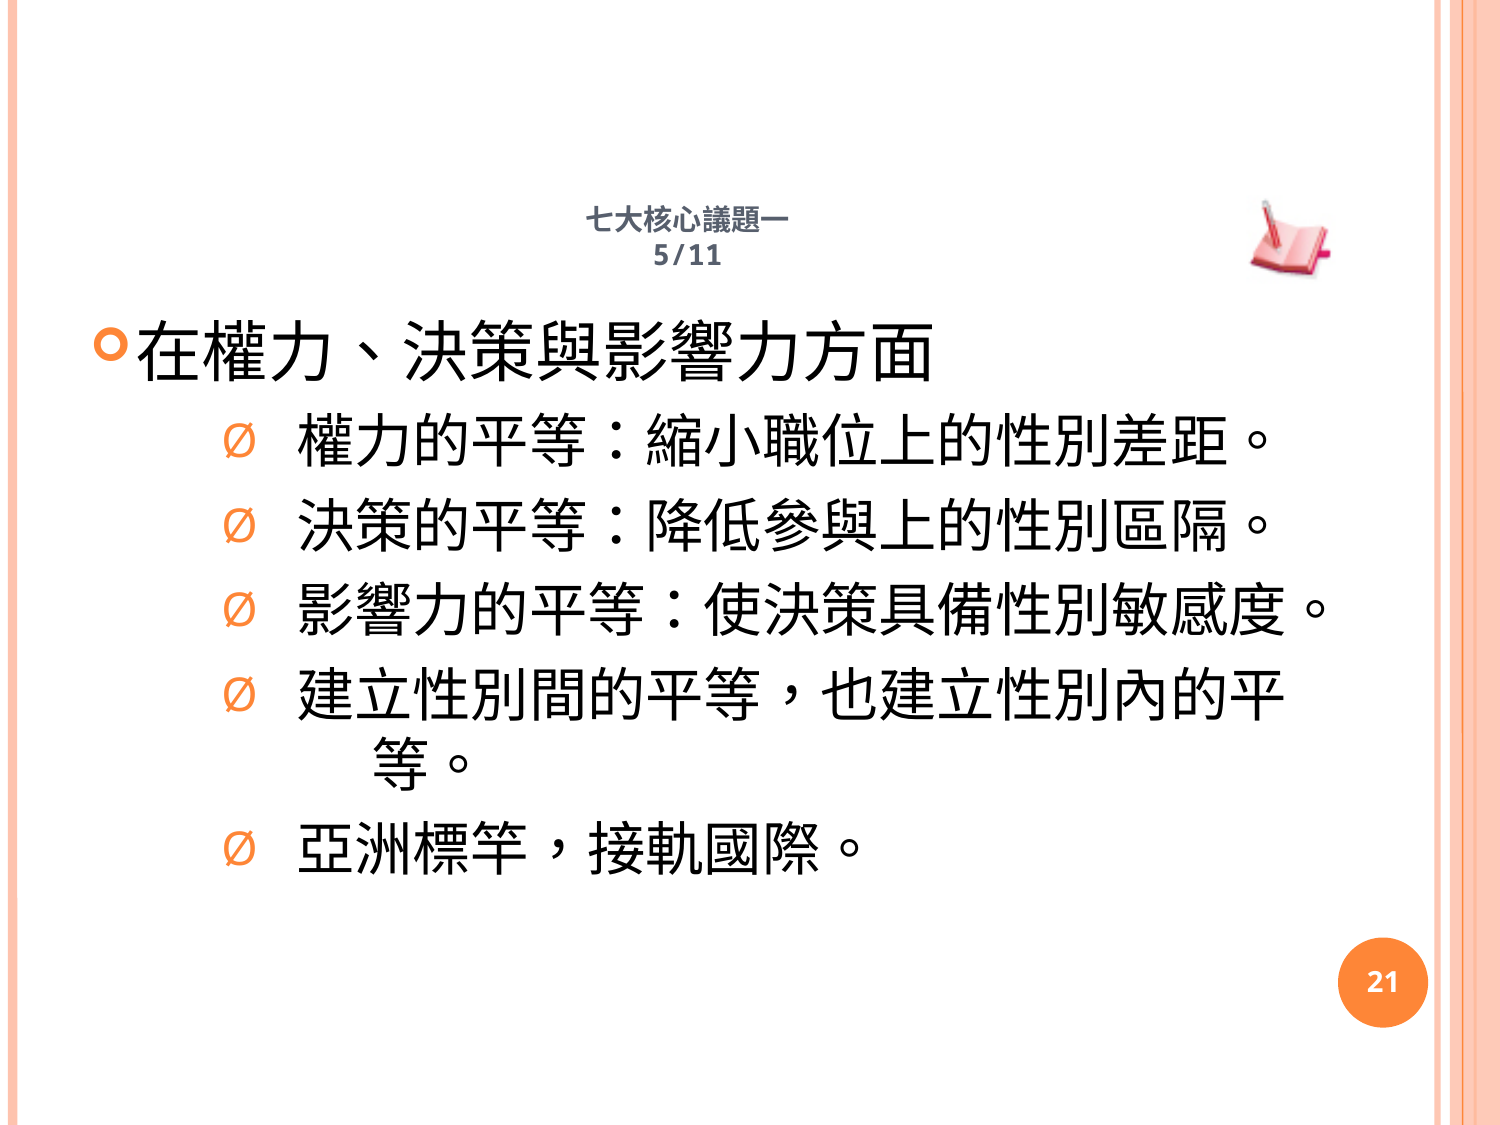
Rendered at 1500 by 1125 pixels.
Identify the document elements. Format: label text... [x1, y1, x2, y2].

text_box [1333, 940, 1434, 1027]
title 七大核心議題一 5/11 [75, 91, 1300, 279]
list 在權力、決策與影響力方面 權力的平等：縮小職位上的性別差距。 決策的平等：降低參與上的性別區隔。 影響力的平等：使決策具備性別敏感度。 建立性別間的平等，也建立性別內的平等。 亞洲標竿，接軌國際。 [75, 302, 1358, 1062]
picture [1239, 172, 1358, 303]
